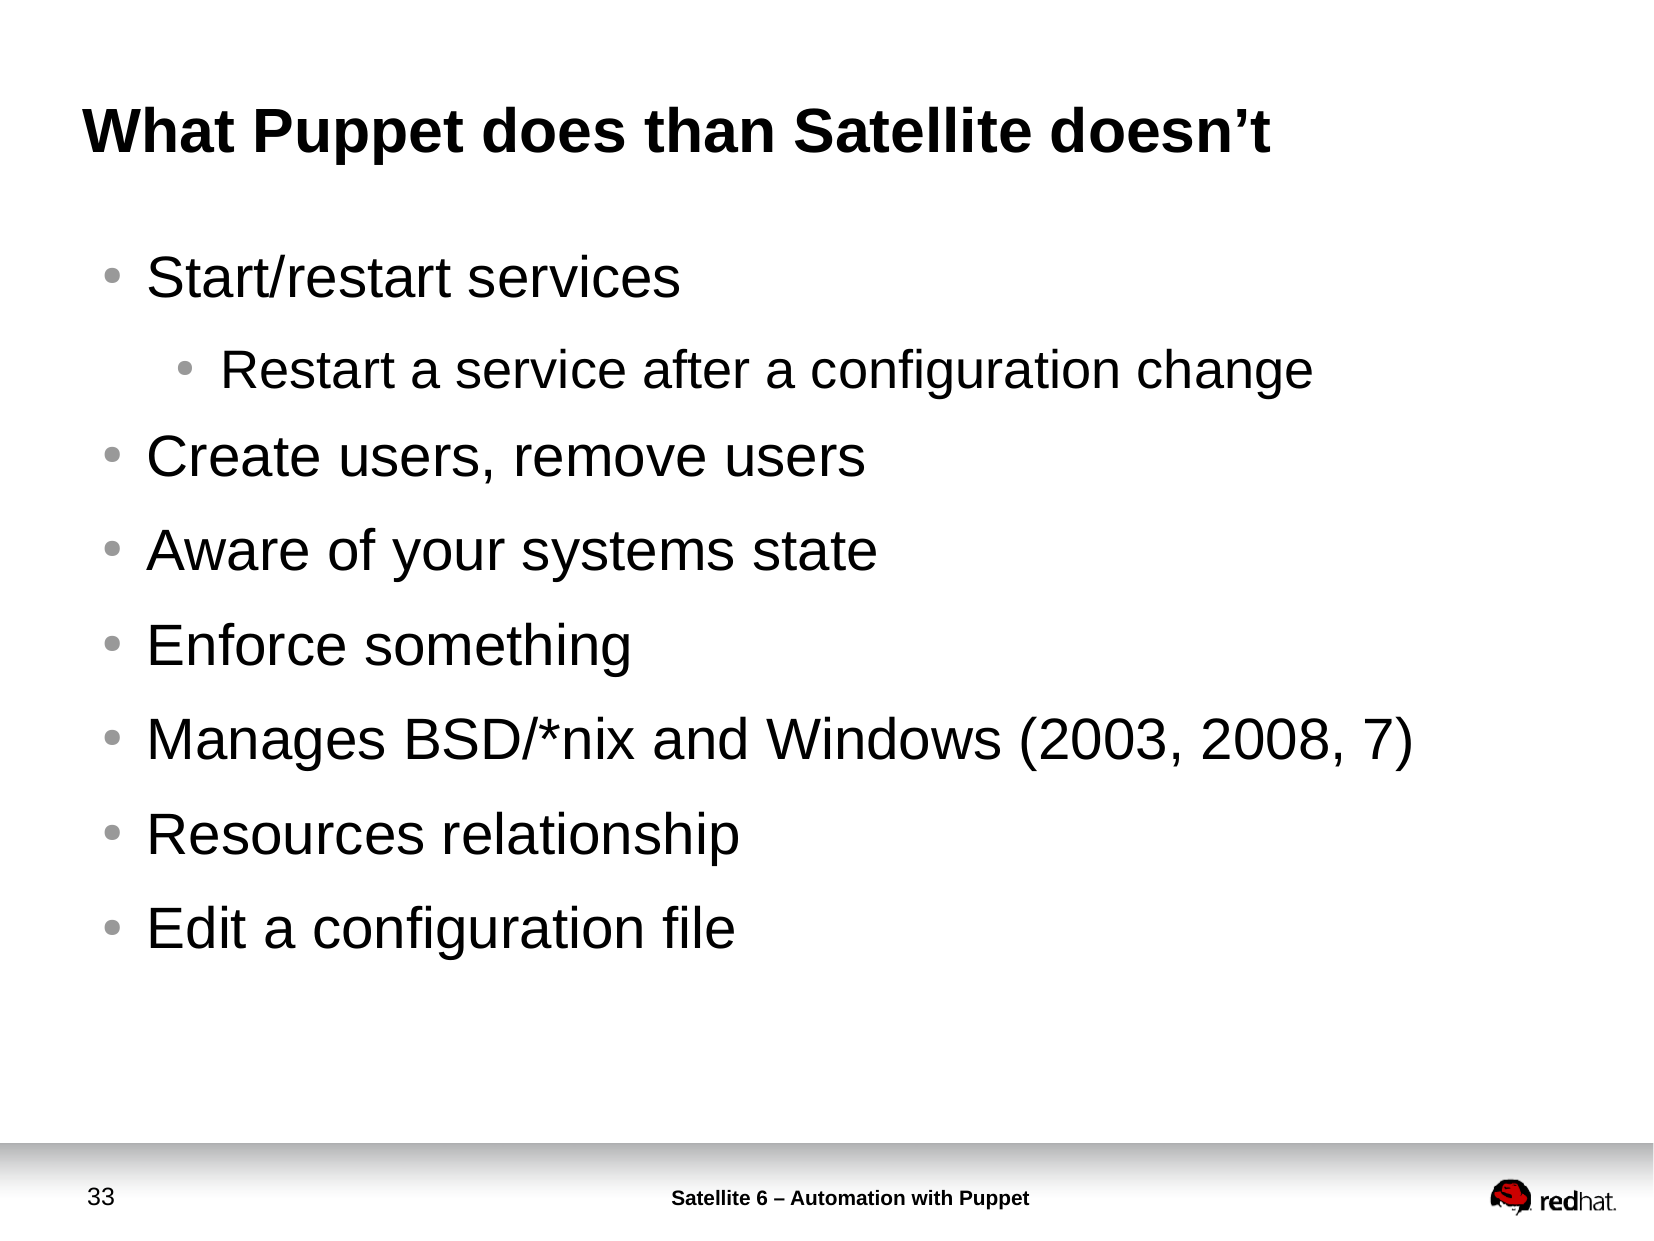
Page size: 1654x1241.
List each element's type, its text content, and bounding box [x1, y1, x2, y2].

list Start/restart services Restart a service after a configuration change Create users, remove users Aware of your systems state Enforce something Manages BSD/*nix and Windows (2003, 2008, 7) Resources relationship Edit a configuration file [86, 244, 1576, 1039]
picture [0, 1143, 1654, 1241]
title What Puppet does than Satellite doesn’t [82, 37, 1571, 226]
